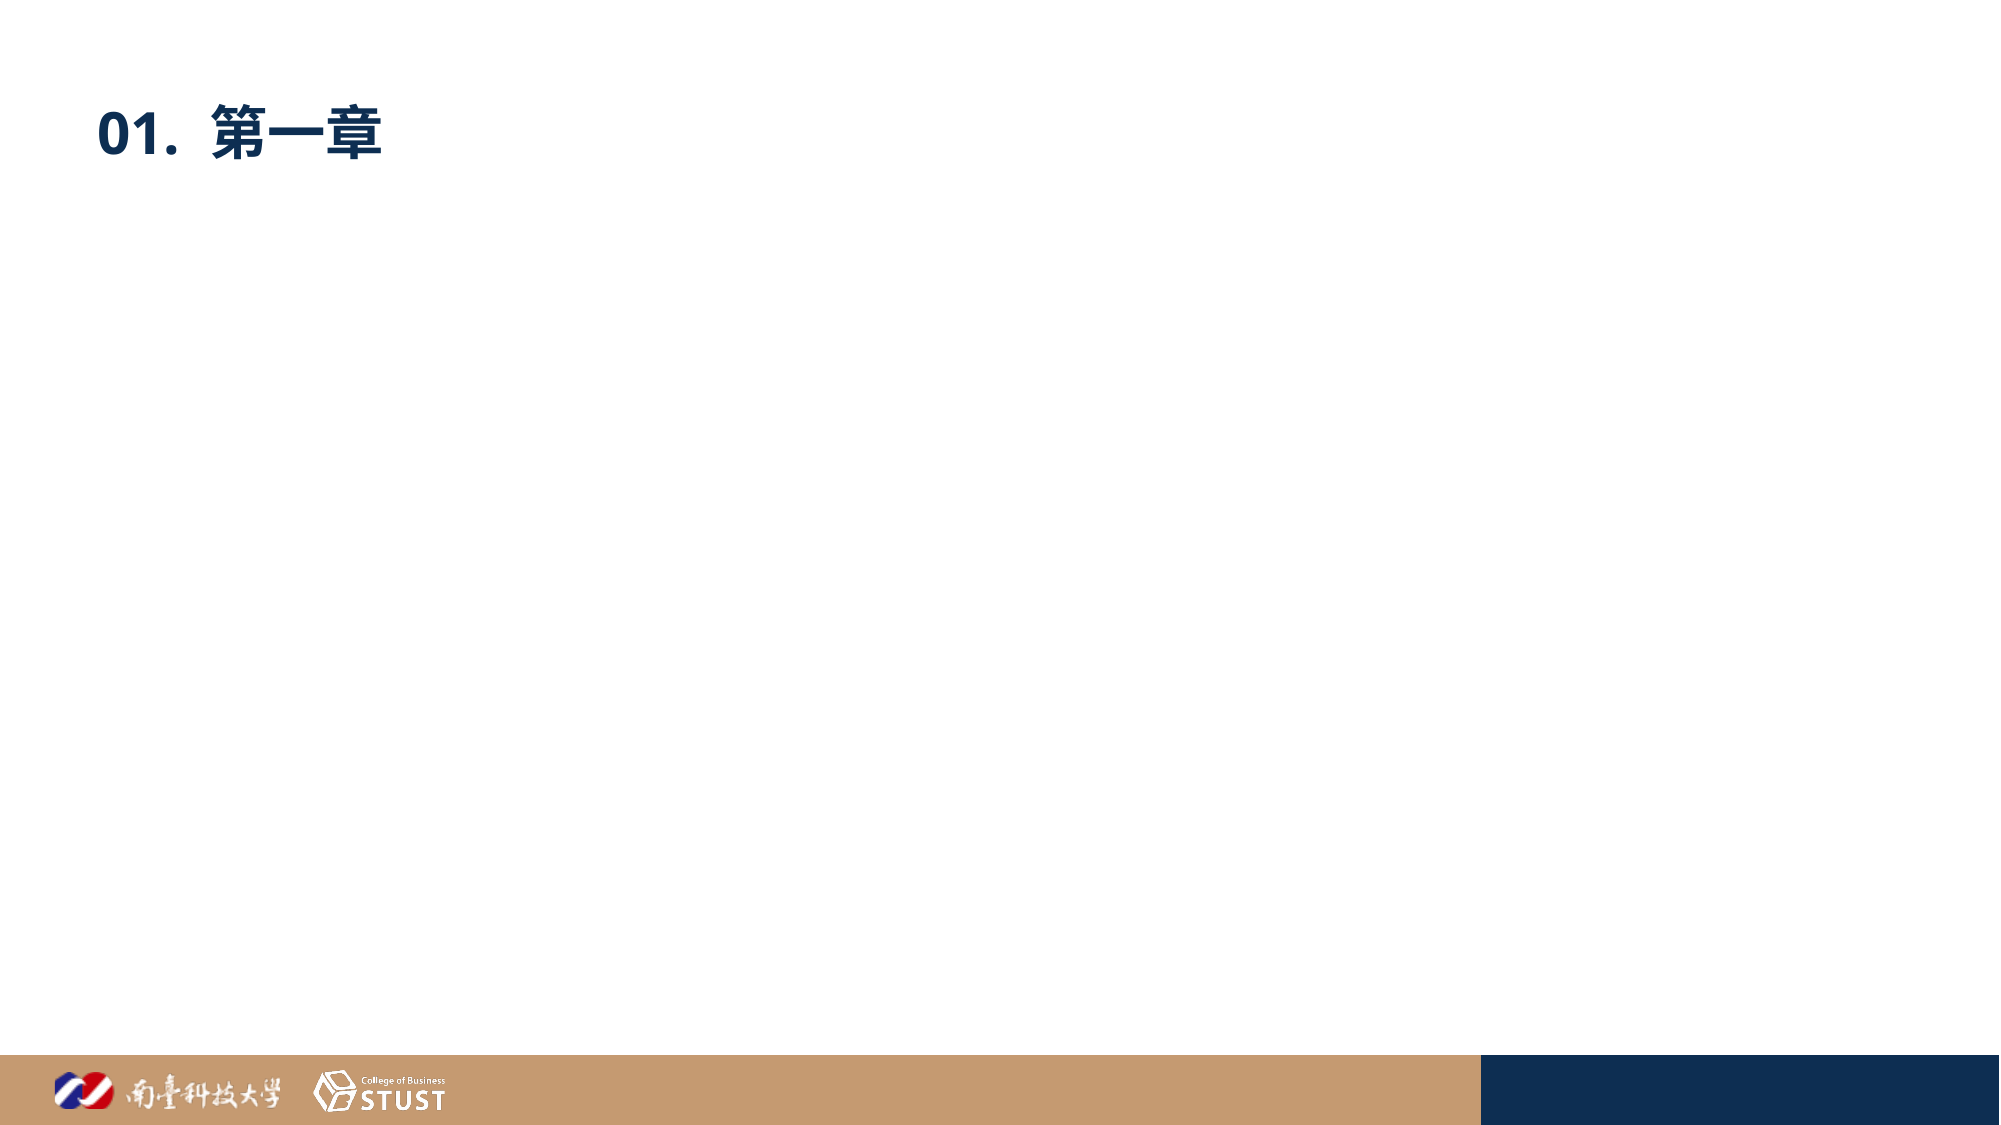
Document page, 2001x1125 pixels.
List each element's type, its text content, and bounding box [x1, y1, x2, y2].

text_box 01. 第一章 [82, 88, 419, 175]
